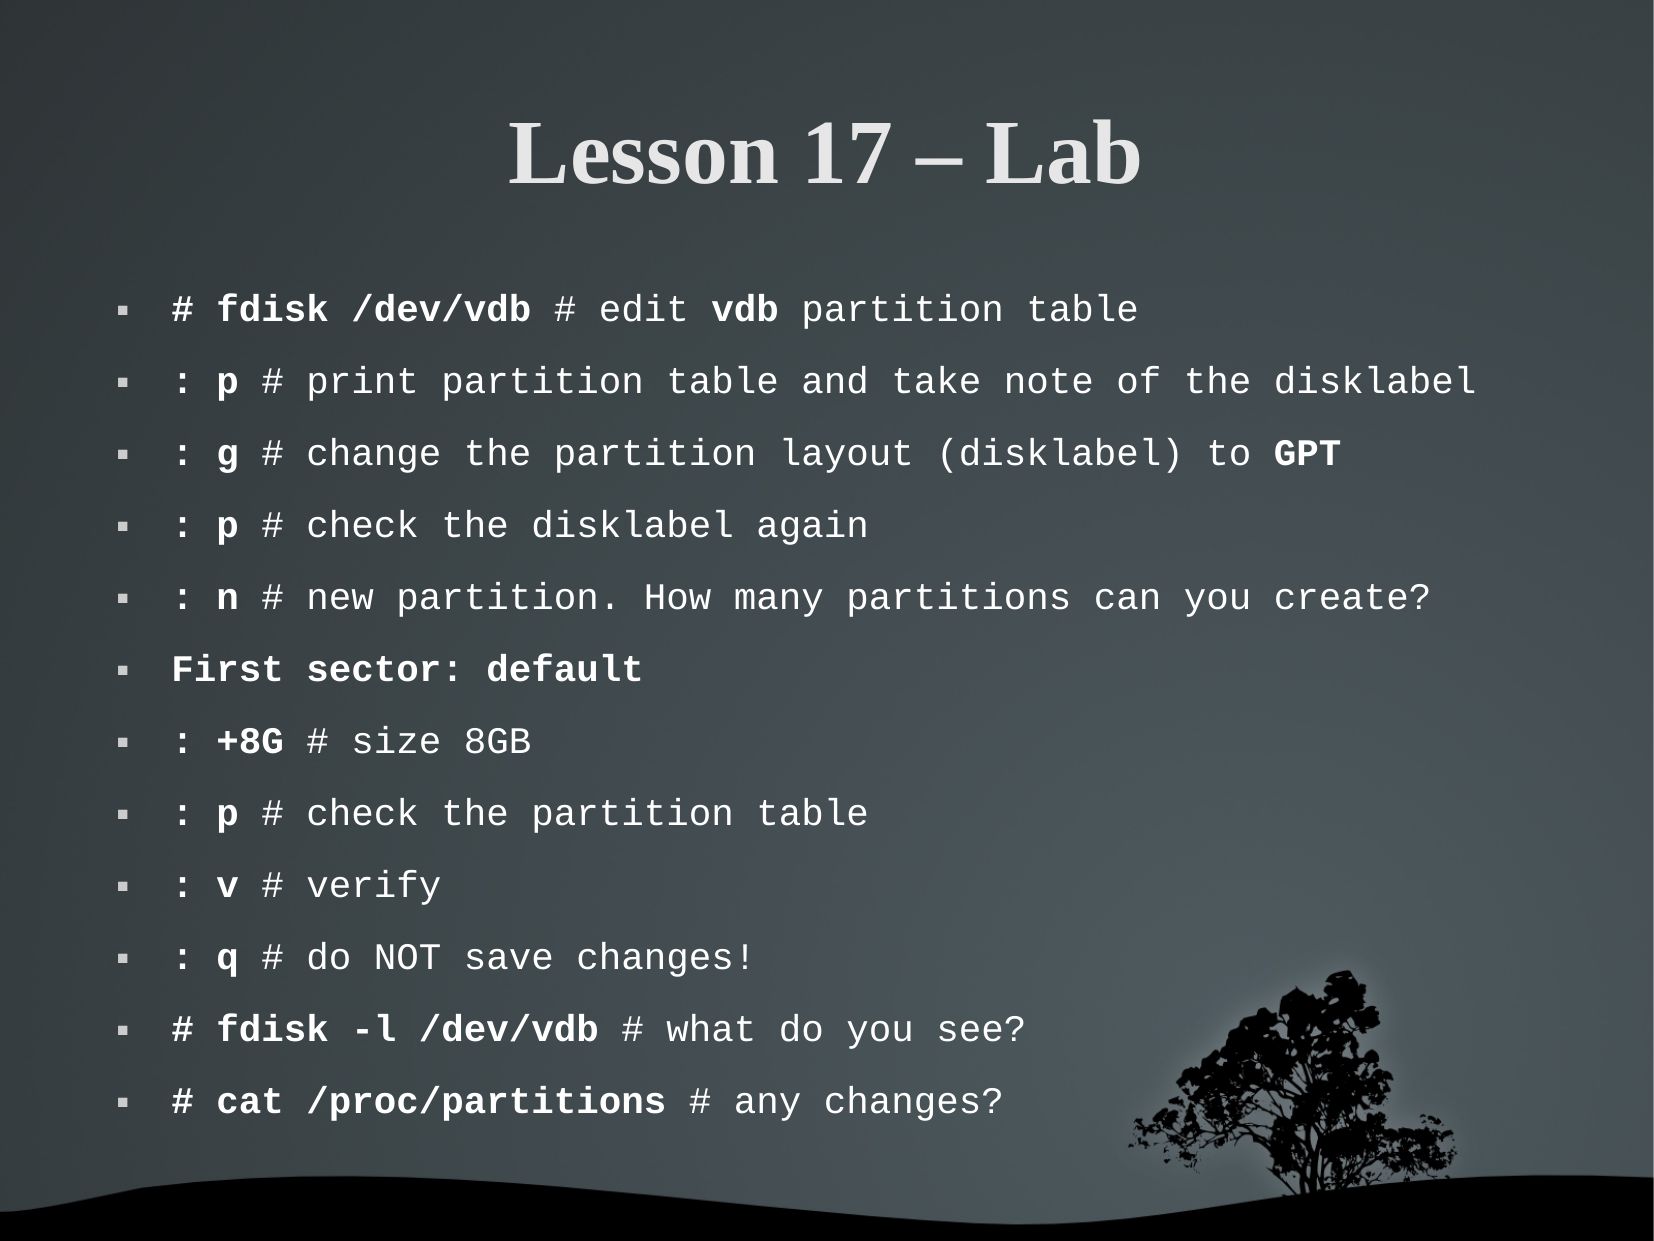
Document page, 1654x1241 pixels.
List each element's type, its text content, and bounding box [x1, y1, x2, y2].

picture [0, 0, 1654, 1241]
title Lesson 17 – Lab [82, 49, 1571, 257]
list # fdisk /dev/vdb # edit vdb partition table : p # print partition table and take note of the disklabel : g # change the partition layout (disklabel) to GPT : p # check the disklabel again : n # new partition. How many partitions can you create? First sector: default : +8G # size 8GB : p # check the partition table : v # verify : q # do NOT save changes! # fdisk -l /dev/vdb # what do you see? # cat /proc/partitions # any changes? [82, 290, 1571, 1237]
